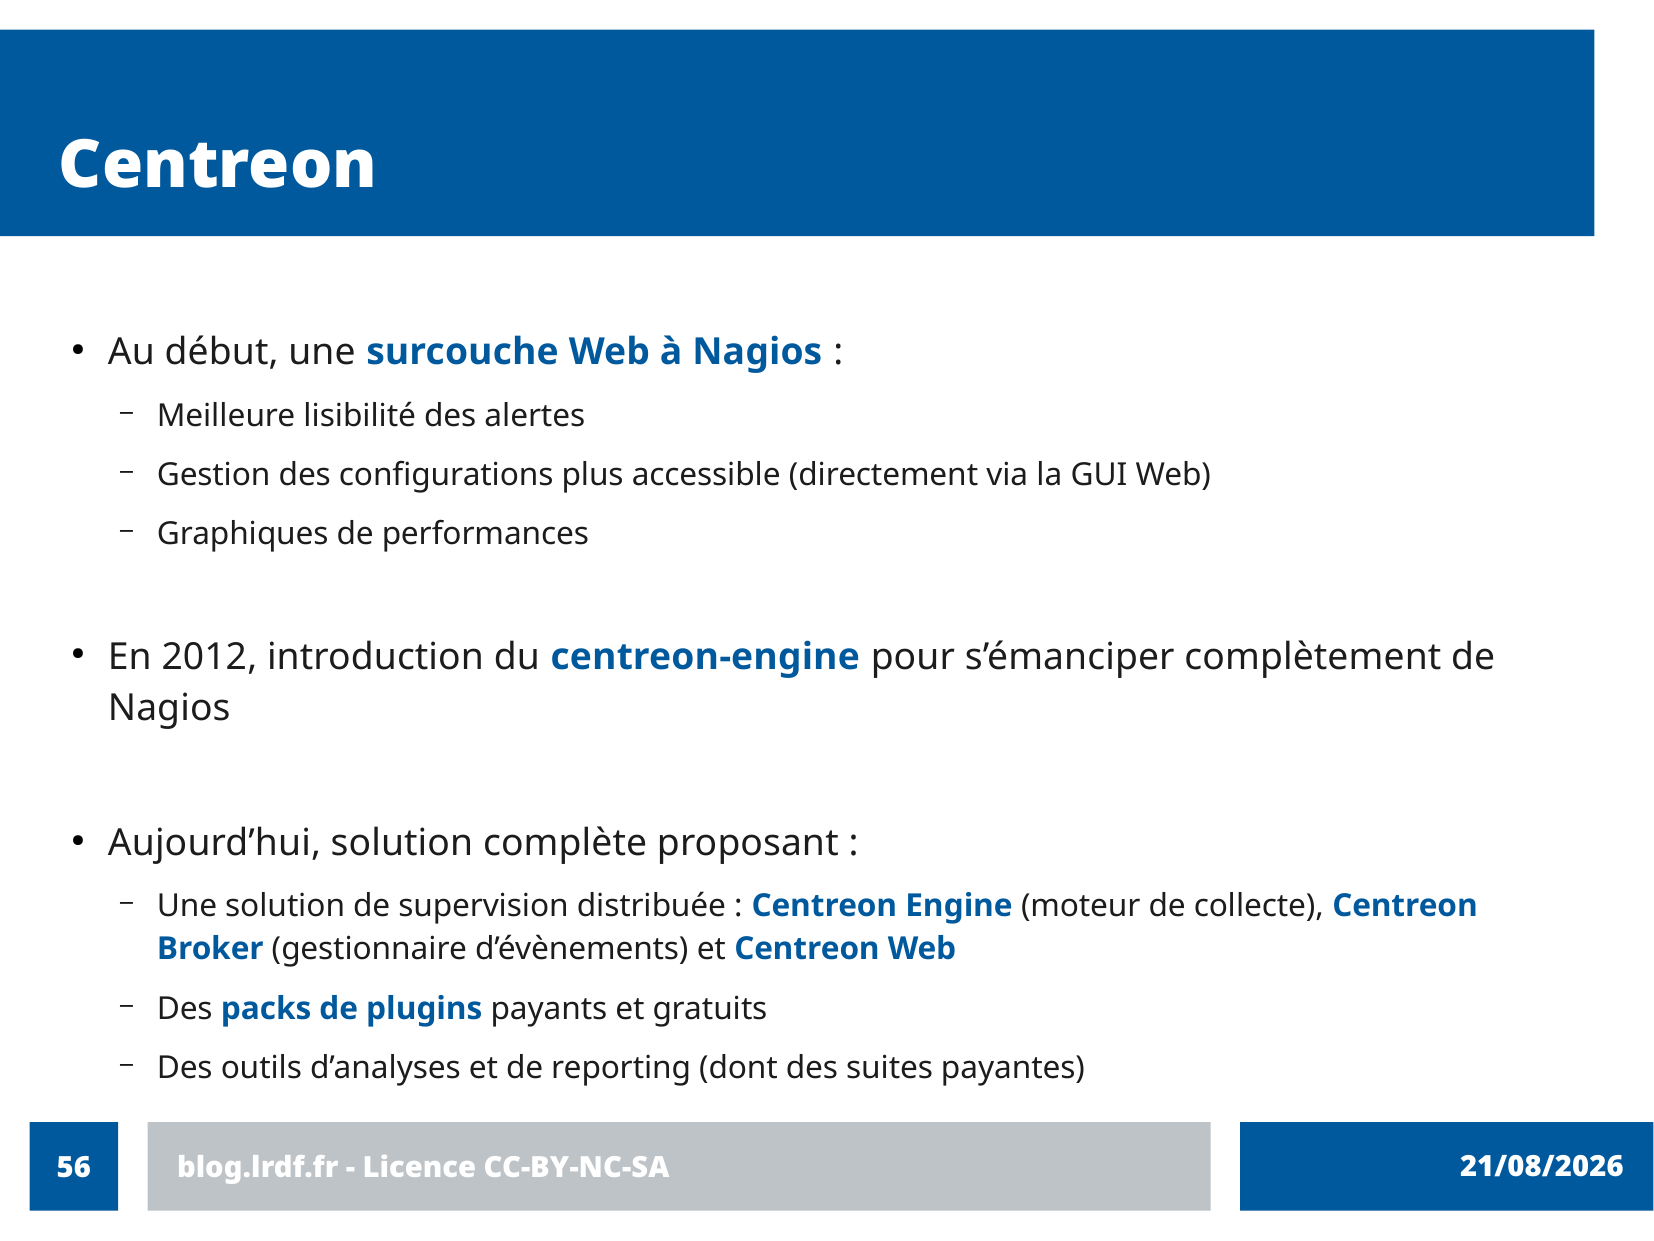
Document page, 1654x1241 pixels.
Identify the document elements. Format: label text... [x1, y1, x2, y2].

title Centreon [59, 59, 1595, 207]
list Au début, une surcouche Web à Nagios : Meilleure lisibilité des alertes Gestion des configurations plus accessible (directement via la GUI Web) Graphiques de performances En 2012, introduction du centreon-engine pour s’émanciper complètement de Nagios Aujourd’hui, solution complète proposant : Une solution de supervision distribuée : Centreon Engine (moteur de collecte), Centreon Broker (gestionnaire d’évènements) et Centreon Web Des packs de plugins payants et gratuits Des outils d’analyses et de reporting (dont des suites payantes) [59, 324, 1565, 1093]
